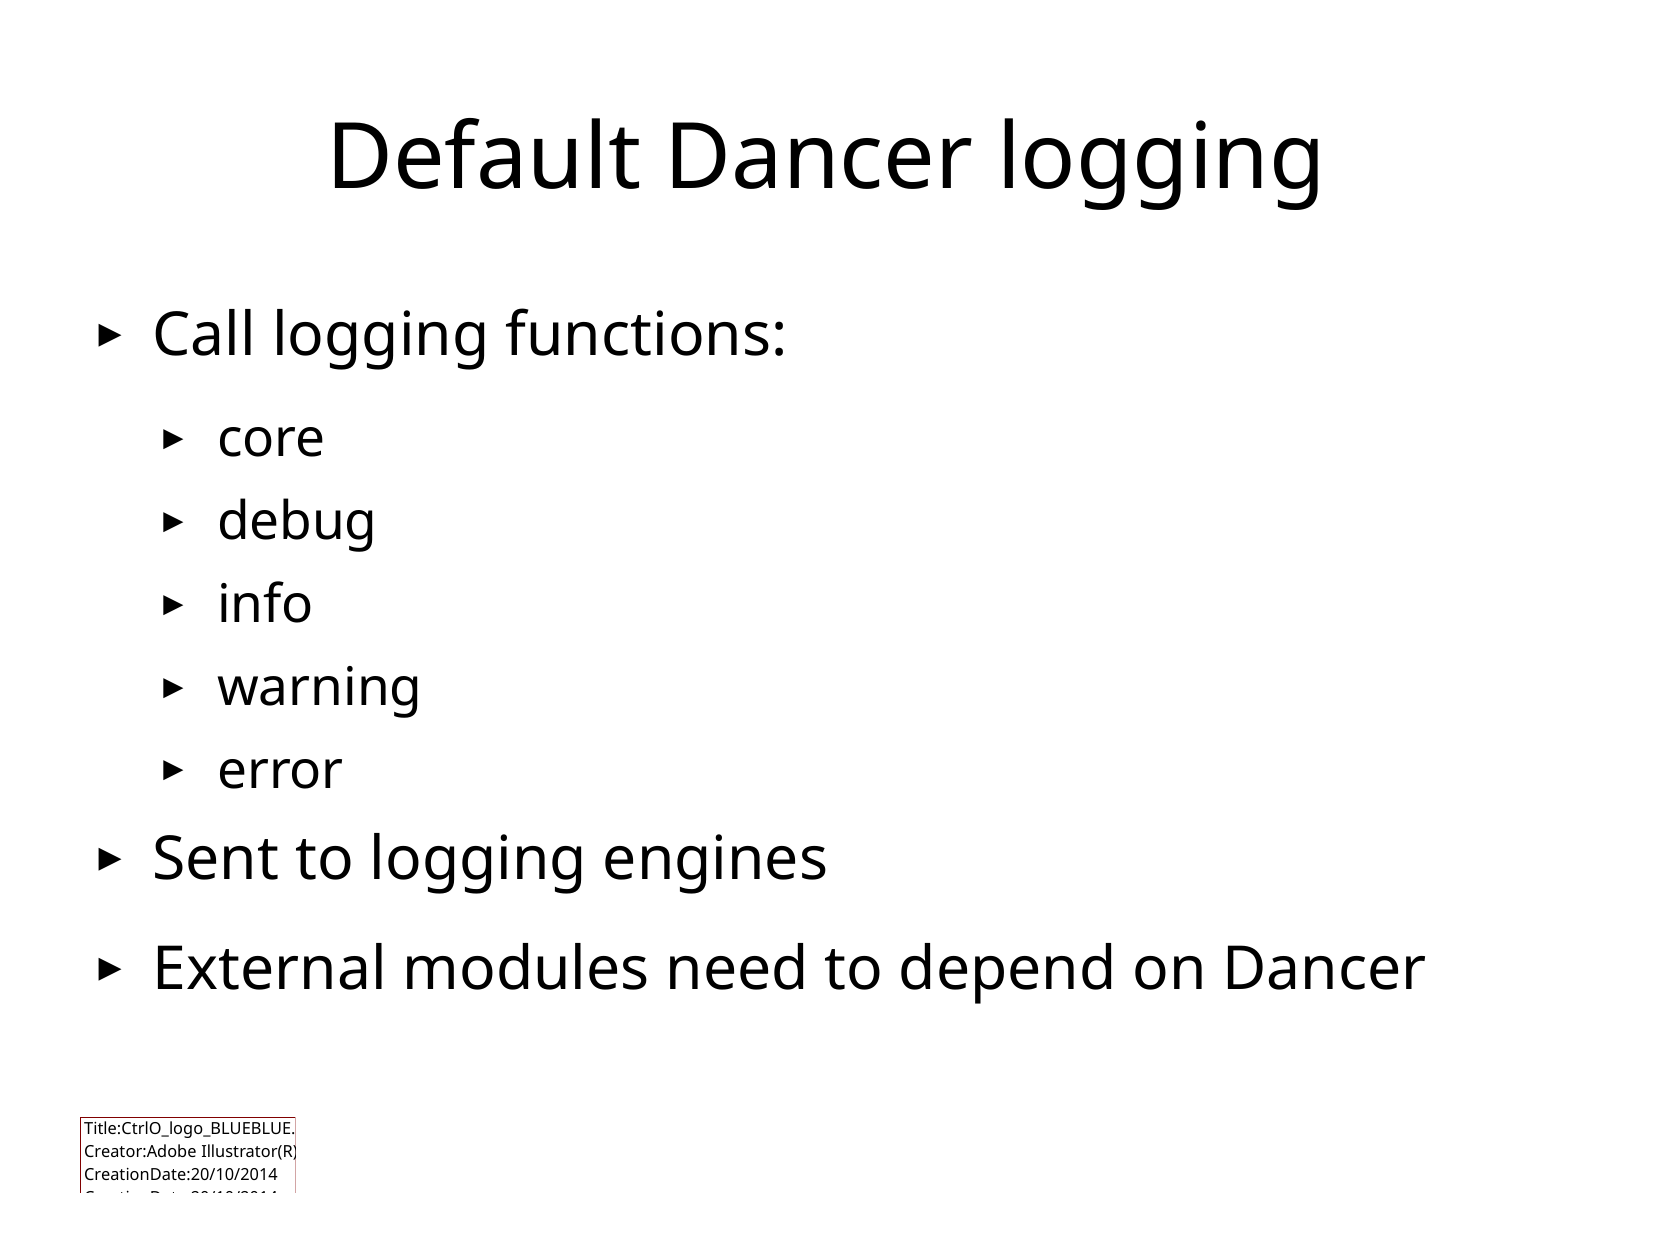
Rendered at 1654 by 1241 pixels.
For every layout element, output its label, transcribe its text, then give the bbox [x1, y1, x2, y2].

list Call logging functions: core debug info warning error Sent to logging engines External modules need to depend on Dancer [82, 290, 1571, 1010]
title Default Dancer logging [82, 49, 1571, 257]
